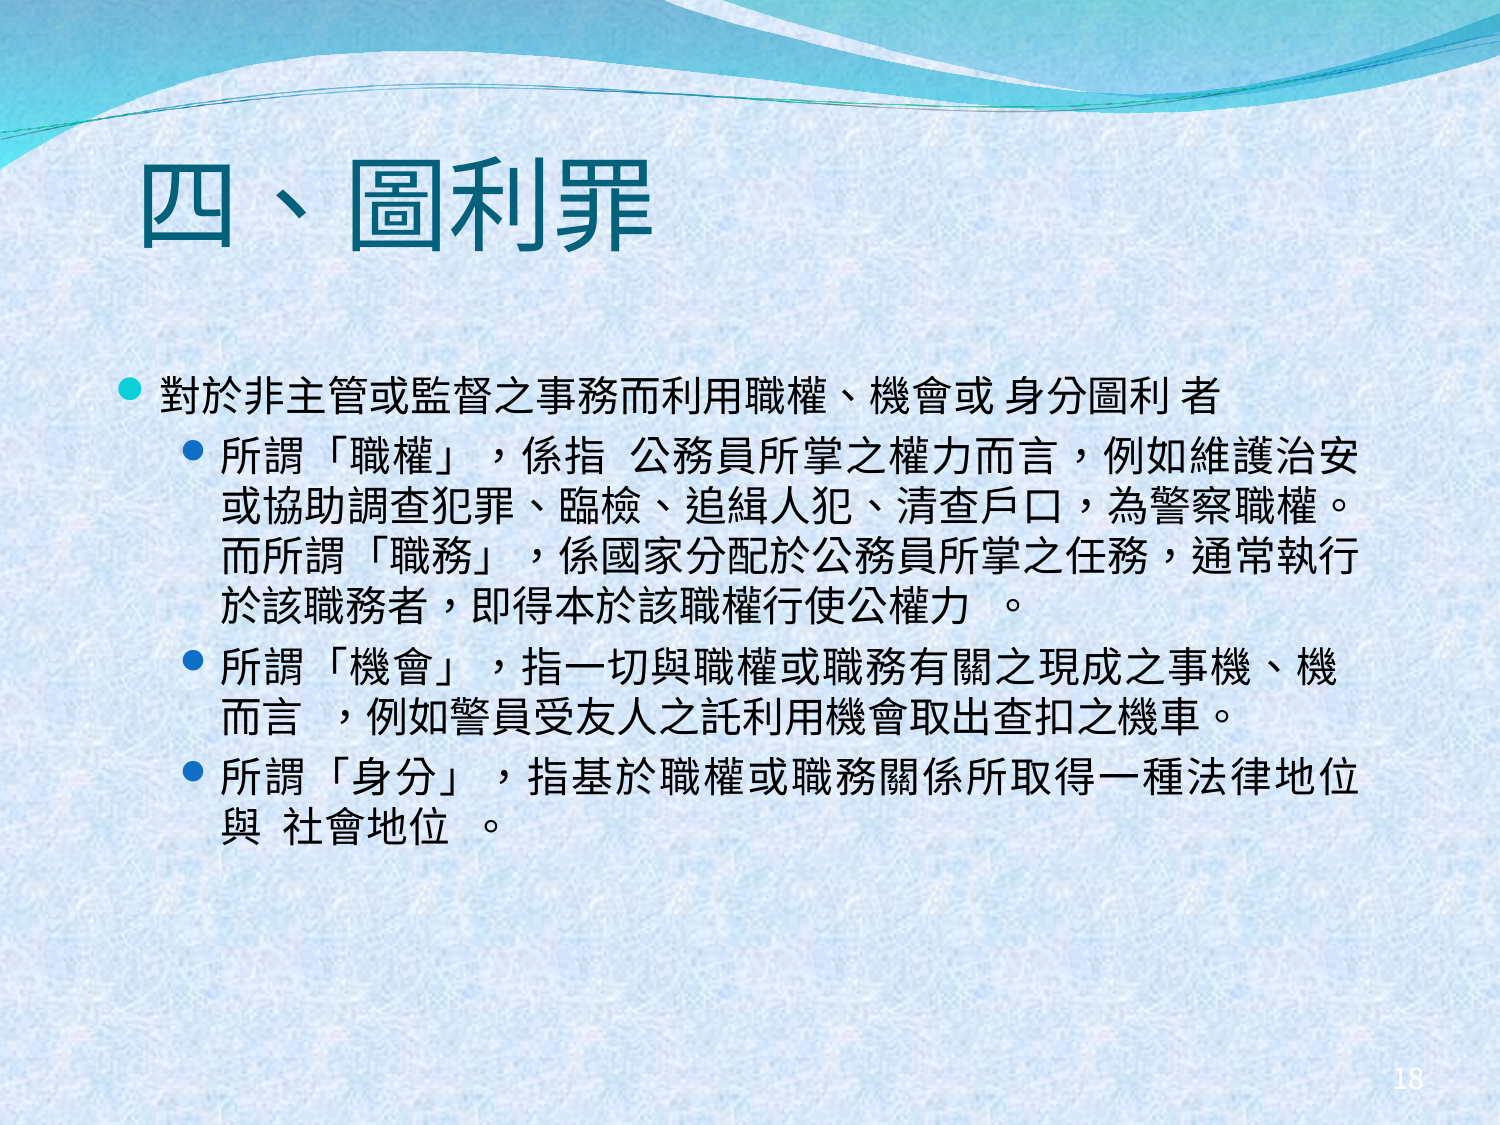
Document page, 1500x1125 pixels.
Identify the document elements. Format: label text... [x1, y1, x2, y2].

picture [0, 0, 1500, 1125]
title 四、圖利罪 [135, 137, 1411, 265]
text_box <編號> [1299, 1042, 1426, 1103]
list 對於非主管或監督之事務而利用職權、機會或 身分圖利 者 所謂「職權」，係指 公務員所掌之權力而言，例如維護治安 或協助調查犯罪、臨檢、追緝人犯、清查戶口，為警察職權。而所謂「職務」，係國家分配於公務員所掌之任務，通常執行於該職務者，即得本於該職權行使公權力 。 所謂「機會」，指一切與職權或職務有關之現成之事機、機 而言 ，例如警員受友人之託利用機會取出查扣之機車。 所謂「身分」，指基於職權或職務關係所取得一種法律地位 與 社會地位 。 [100, 361, 1376, 929]
